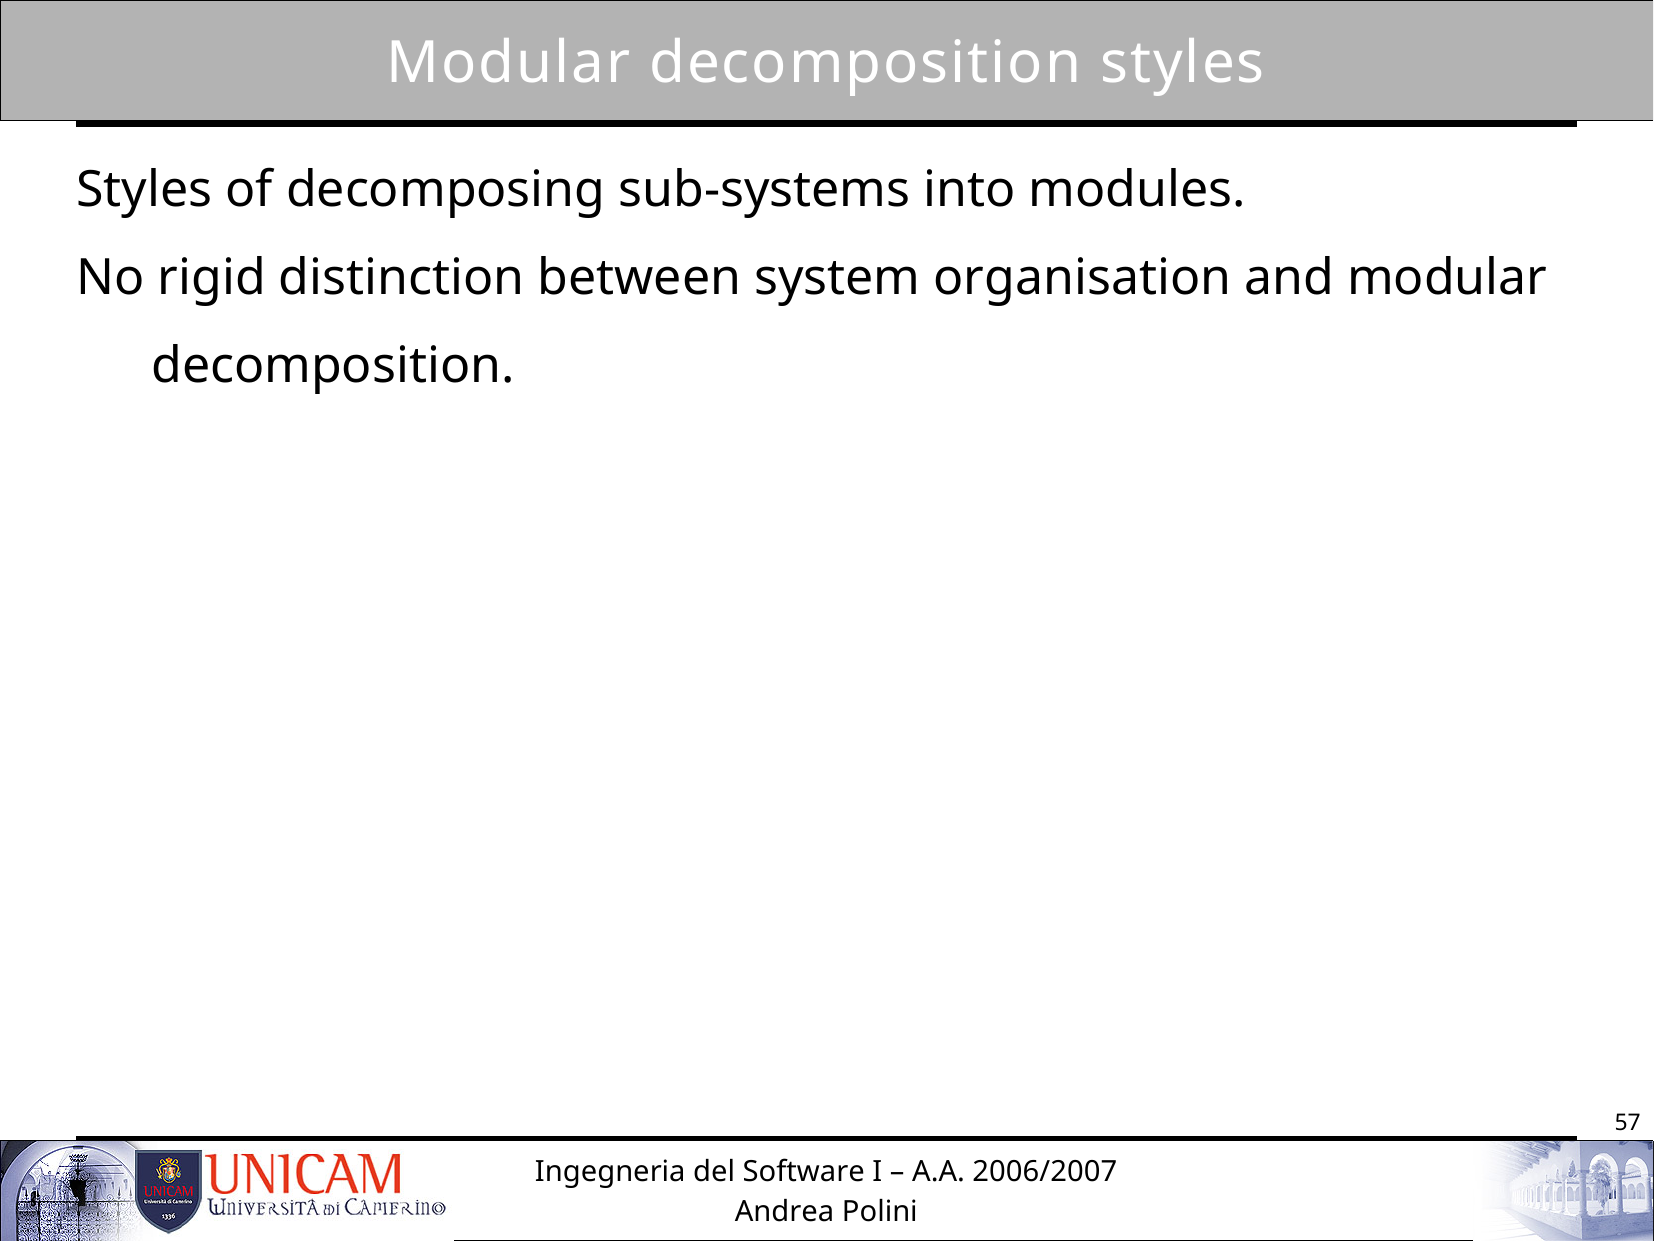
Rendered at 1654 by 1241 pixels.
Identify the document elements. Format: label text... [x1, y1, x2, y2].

picture [0, 1141, 454, 1241]
title Modular decomposition styles [0, 0, 1653, 121]
list Styles of decomposing sub-systems into modules. No rigid distinction between system organisation and modular decomposition. [76, 152, 1577, 671]
picture [1473, 1141, 1654, 1241]
